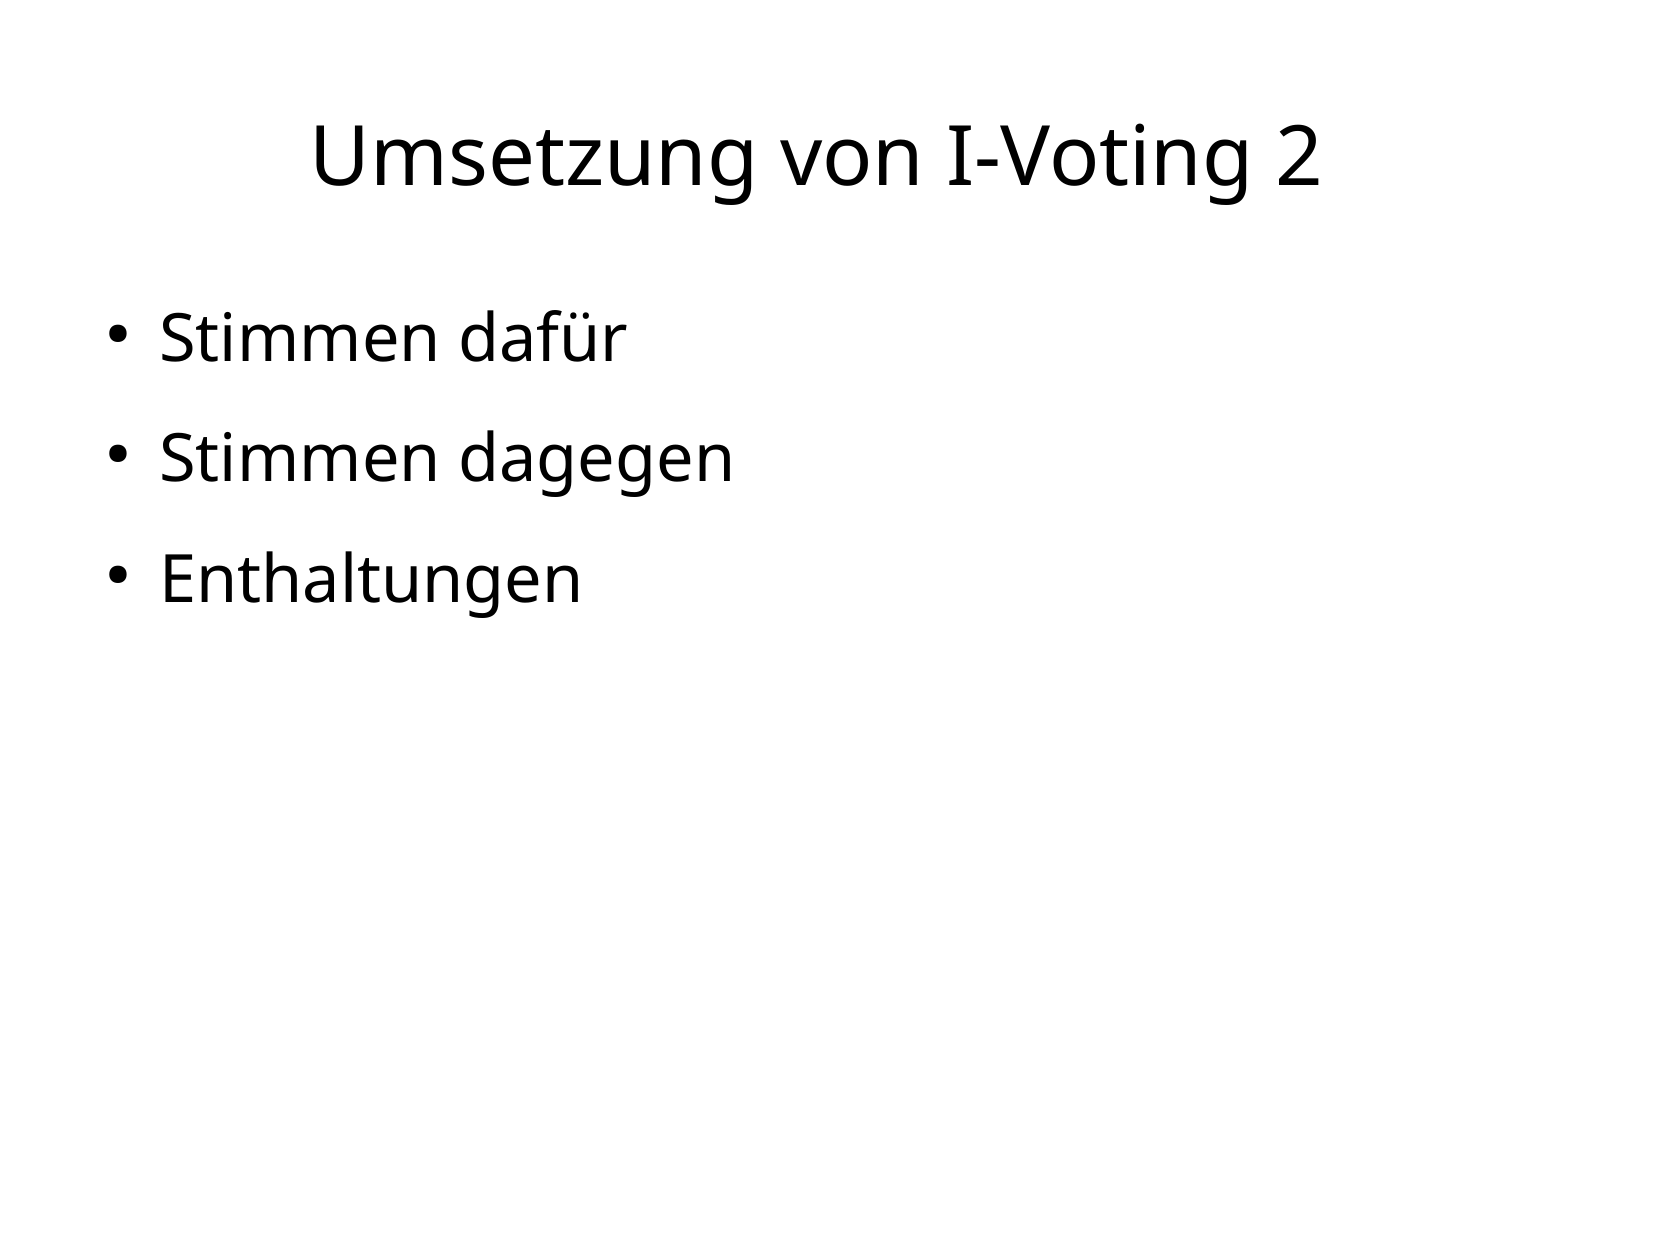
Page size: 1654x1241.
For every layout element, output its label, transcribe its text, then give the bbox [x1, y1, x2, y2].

list Stimmen dafür Stimmen dagegen Enthaltungen [88, 290, 1572, 1094]
title Umsetzung von I-Voting 2 [82, 56, 1571, 250]
